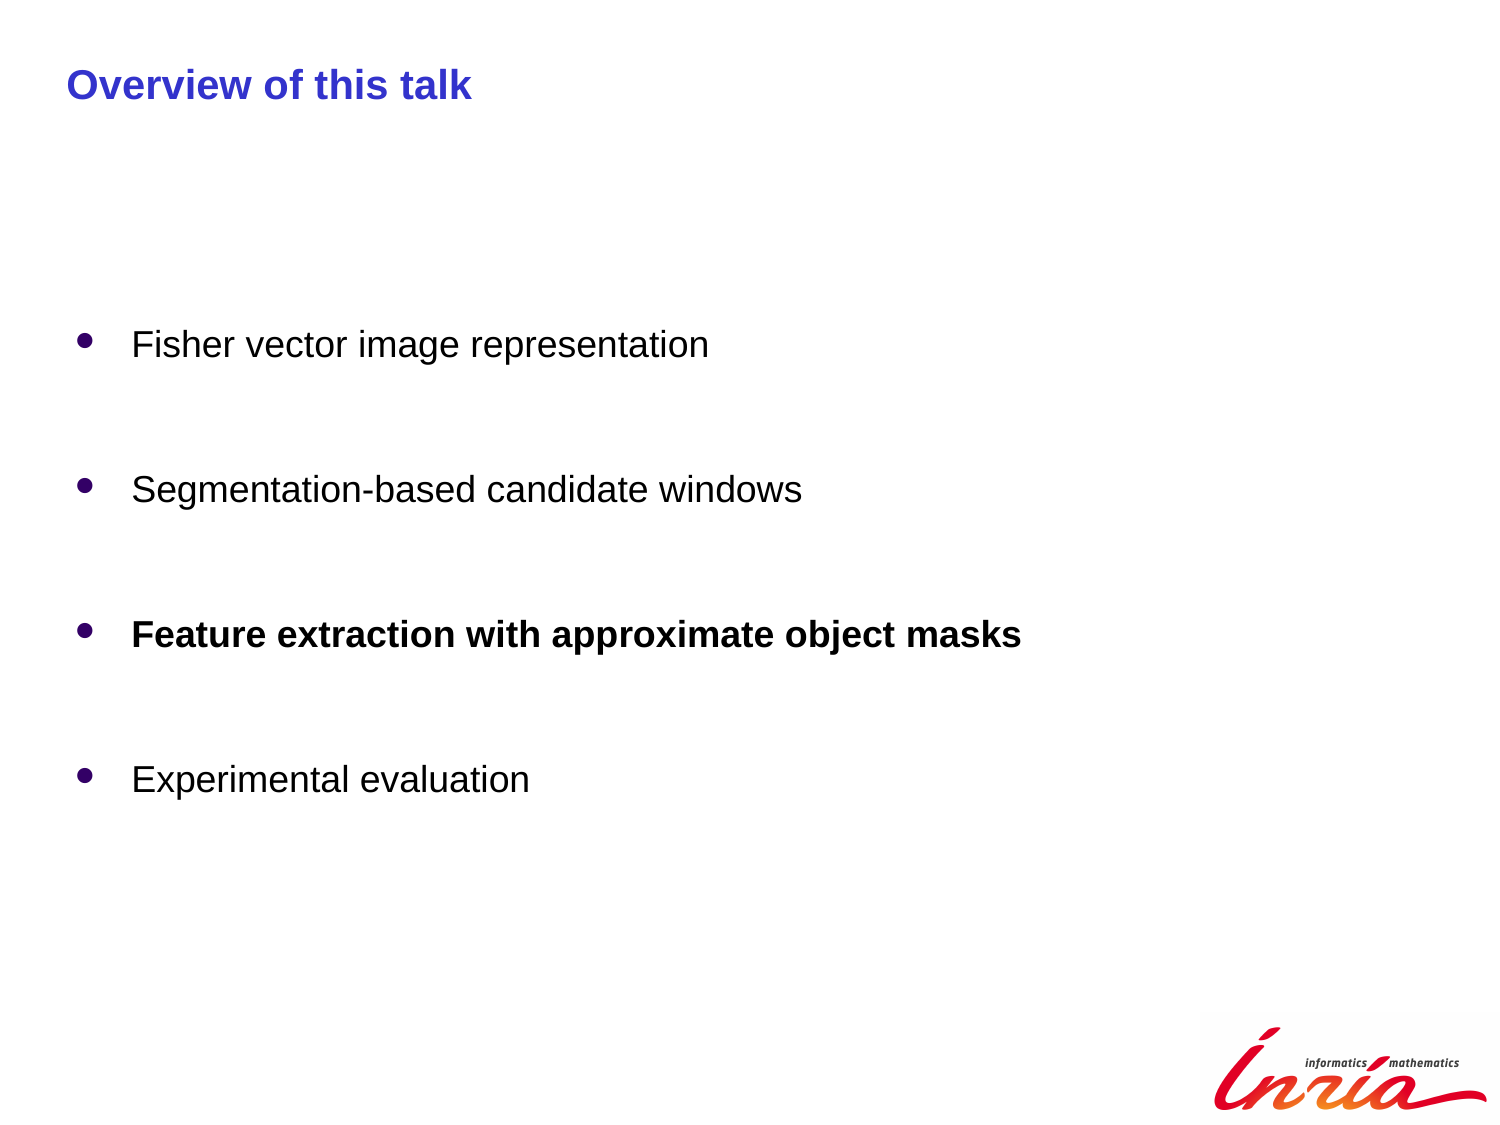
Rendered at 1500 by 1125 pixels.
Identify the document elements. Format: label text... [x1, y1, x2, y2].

title Overview of this talk [51, 46, 1459, 123]
list Fisher vector image representation Segmentation-based candidate windows Feature extraction with approximate object masks Experimental evaluation [75, 178, 1425, 976]
picture [1200, 1012, 1500, 1125]
